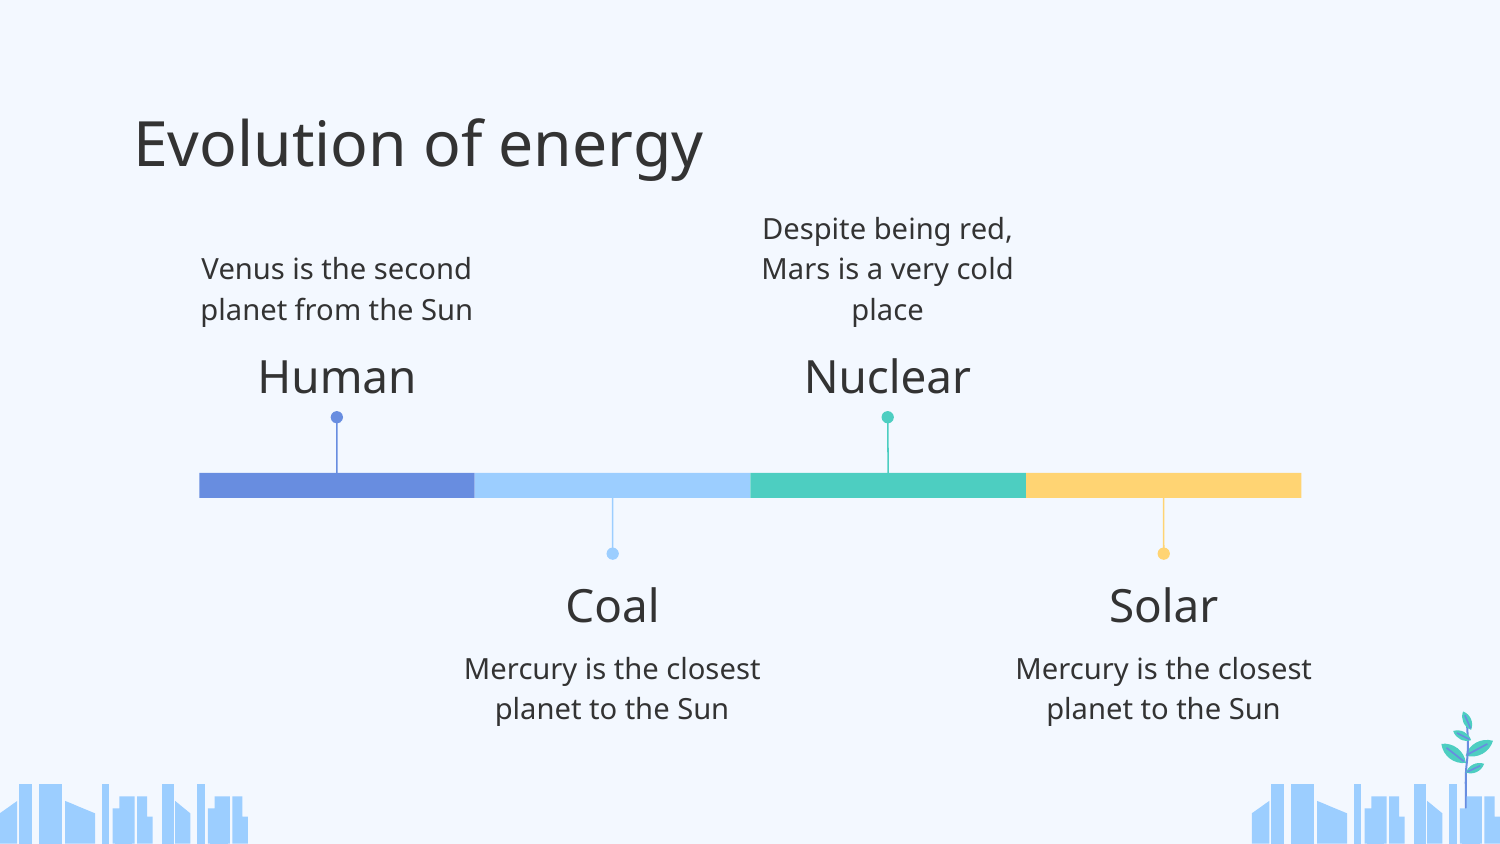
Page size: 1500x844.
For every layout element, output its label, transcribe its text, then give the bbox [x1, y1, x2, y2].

text_box Mercury is the closest planet to the Sun [987, 629, 1340, 724]
text_box Nuclear [711, 341, 1064, 418]
text_box Human [161, 341, 513, 418]
text_box [199, 472, 1302, 498]
text_box Mercury is the closest planet to the Sun [436, 629, 789, 724]
text_box Venus is the second planet from the Sun [161, 247, 513, 341]
text_box Coal [436, 553, 789, 629]
text_box Solar [987, 553, 1340, 629]
text_box Despite being red, Mars is a very cold place [711, 247, 1064, 341]
title Evolution of energy [118, 88, 1382, 183]
